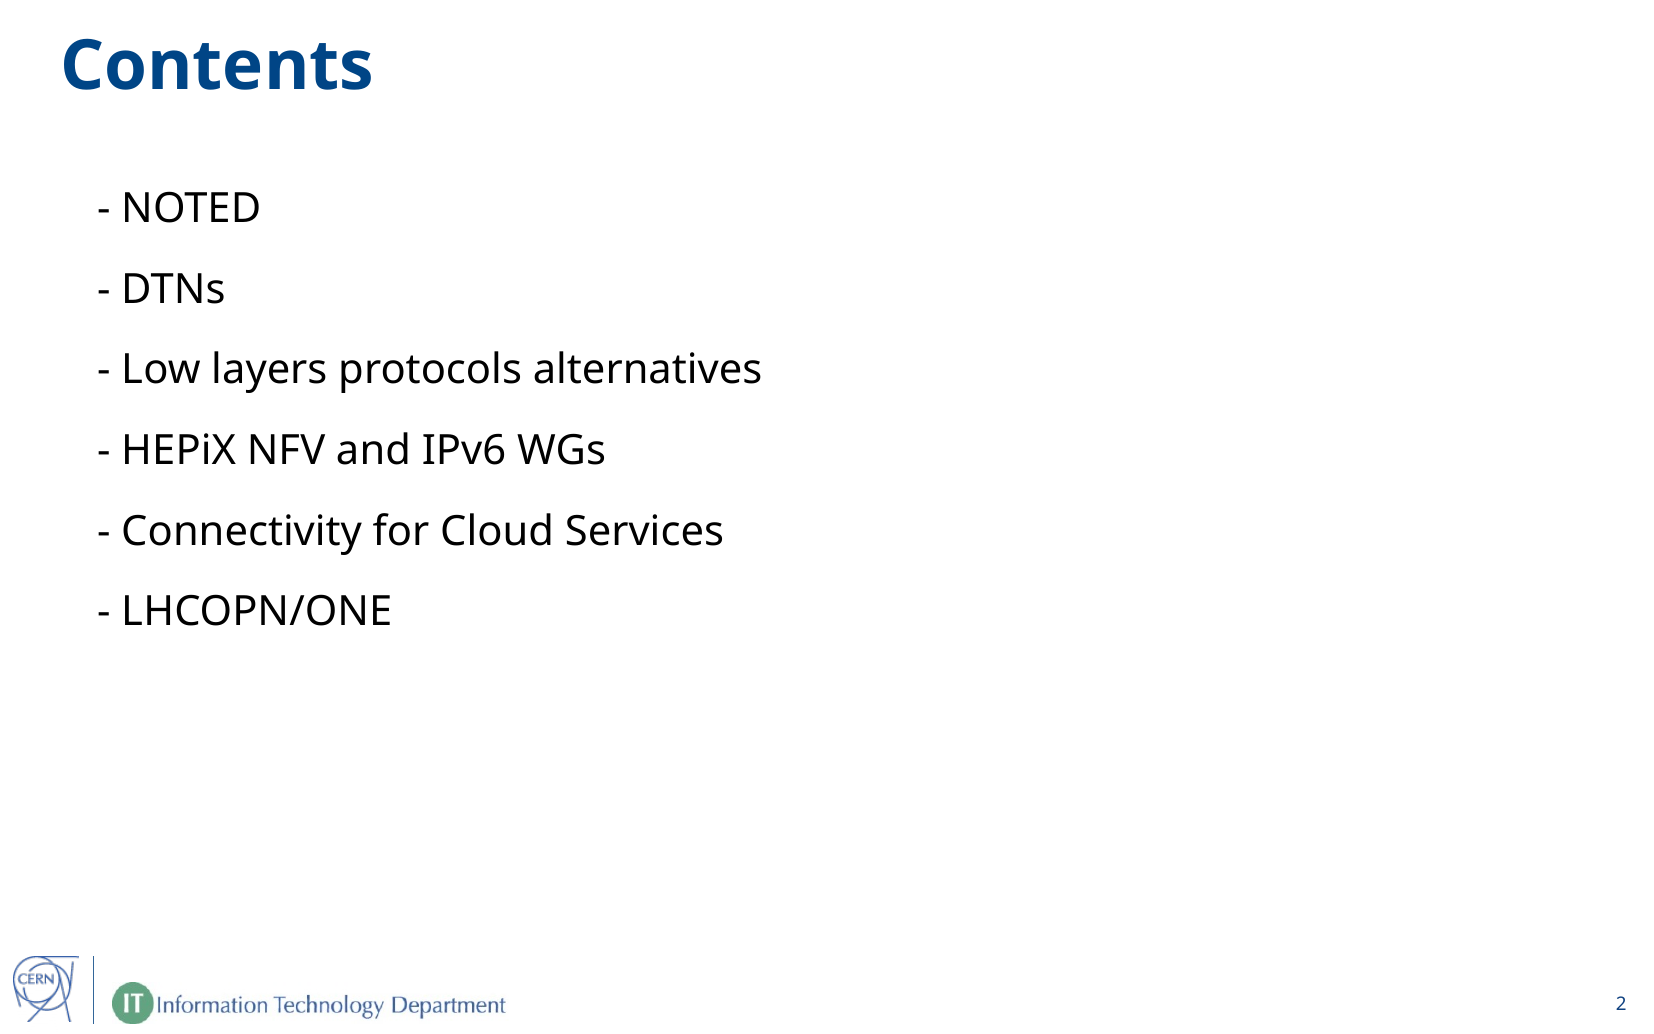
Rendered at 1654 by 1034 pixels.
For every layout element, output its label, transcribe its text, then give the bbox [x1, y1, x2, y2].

text_box - NOTED - DTNs - Low layers protocols alternatives - HEPiX NFV and IPv6 WGs - Connectivity for Cloud Services - LHCOPN/ONE [82, 170, 1557, 1034]
title Contents [59, 0, 1528, 177]
picture [13, 956, 79, 1032]
